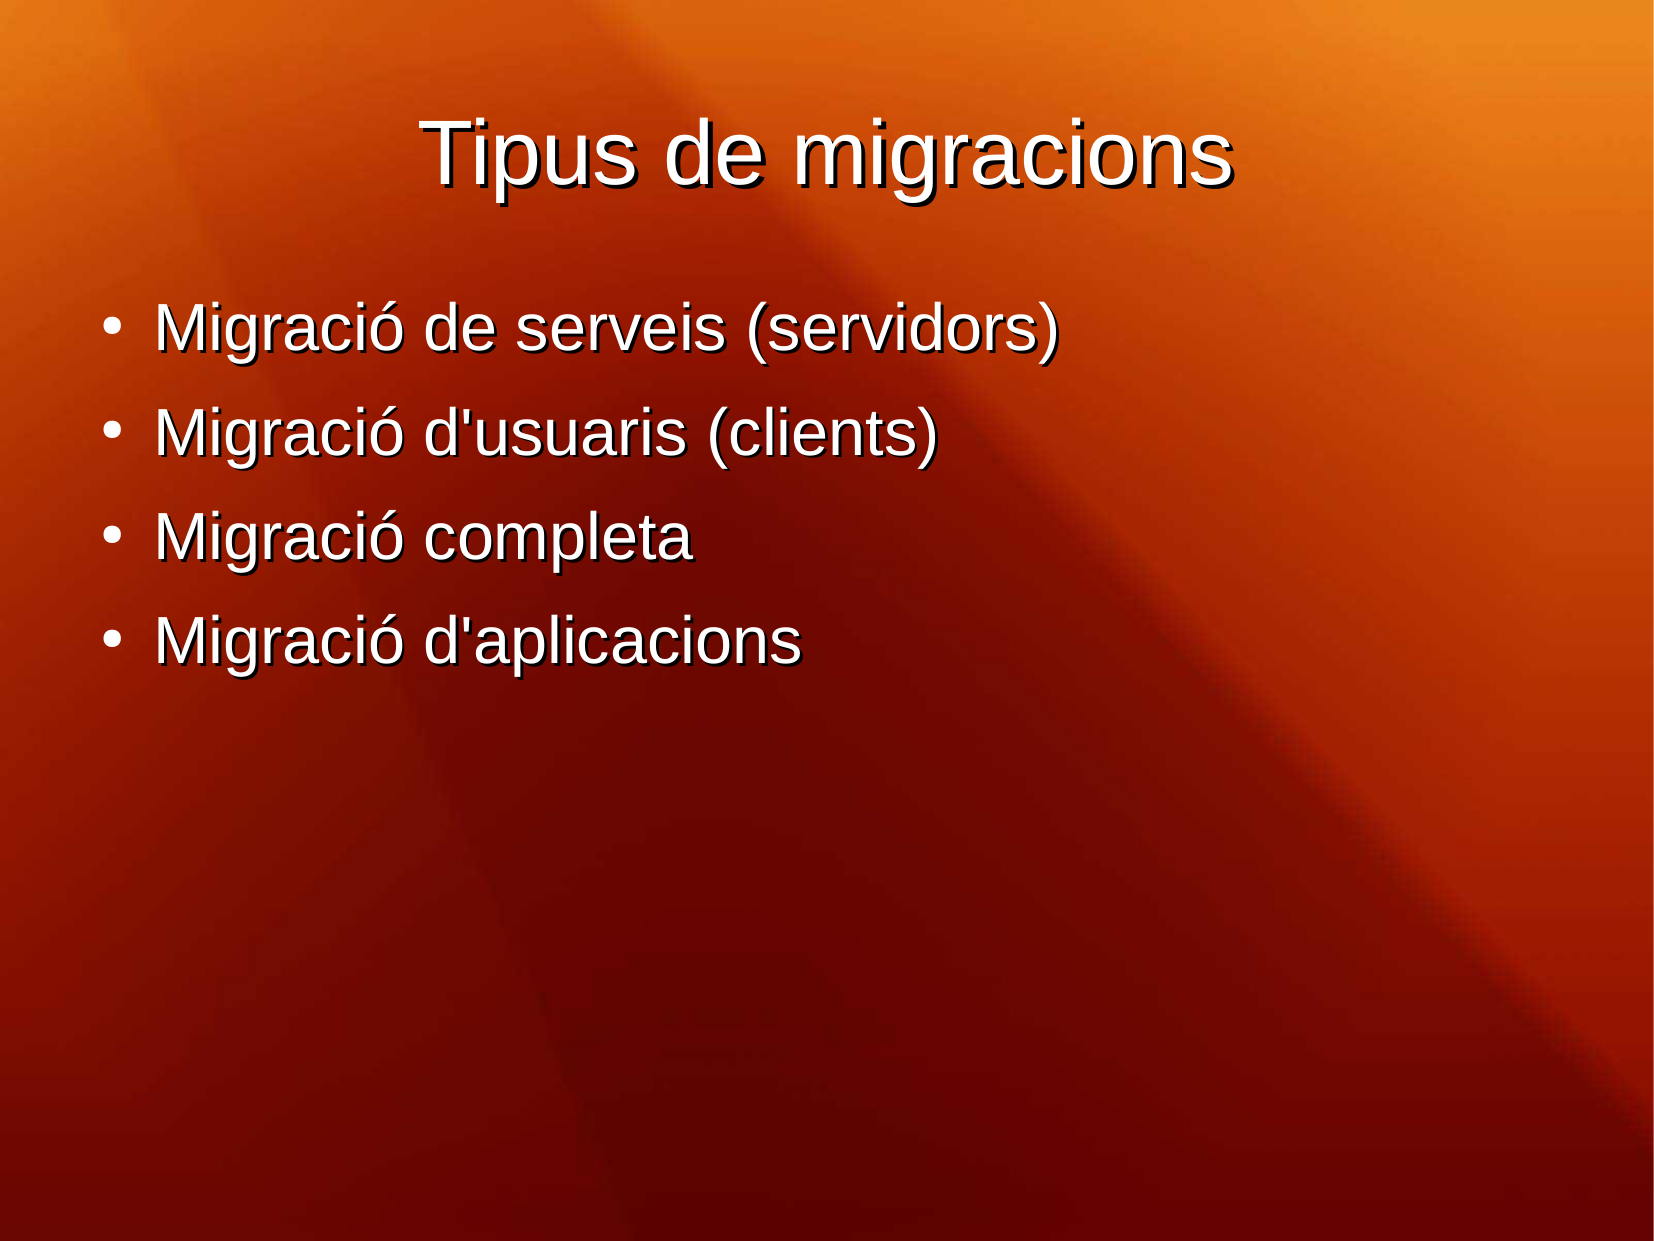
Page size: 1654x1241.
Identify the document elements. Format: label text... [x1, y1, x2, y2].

picture [0, 0, 1654, 1241]
list Migració de serveis (servidors) Migració d'usuaris (clients) Migració completa Migració d'aplicacions [82, 290, 1571, 1109]
title Tipus de migracions [82, 49, 1571, 257]
